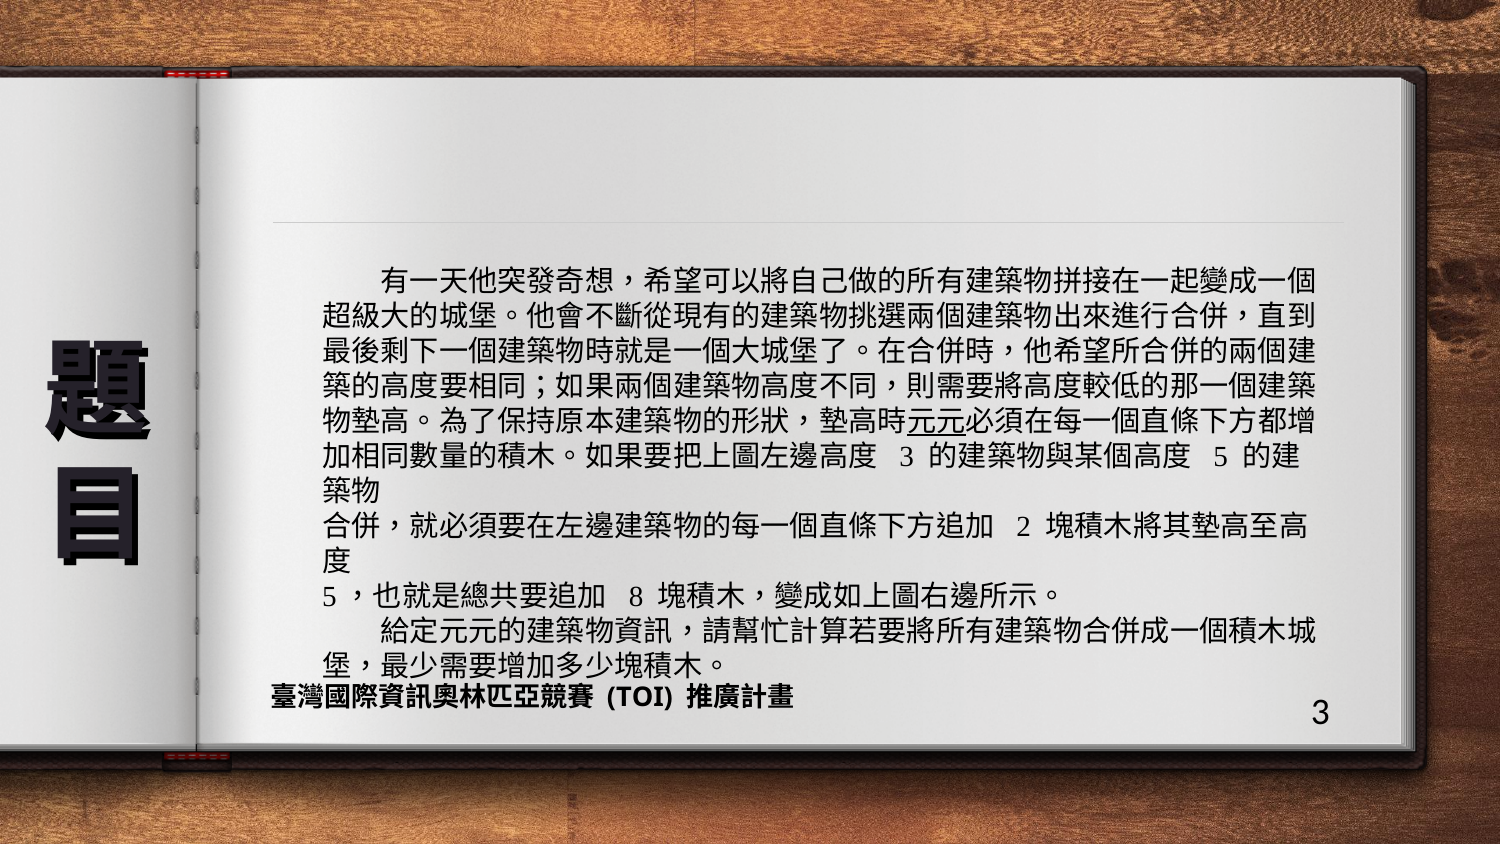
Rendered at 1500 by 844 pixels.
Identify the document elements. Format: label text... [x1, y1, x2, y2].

title 題 目 [28, 306, 210, 552]
text_box [1295, 672, 1386, 737]
text_box 有一天他突發奇想，希望可以將自己做的所有建築物拼接在一起變成一個 超級大的城堡。他會不斷從現有的建築物挑選兩個建築物出來進行合併，直到 最後剩下一個建築物時就是一個大城堡了。在合併時，他希望所合併的兩個建 築的高度要相同；如果兩個建築物高度不同，則需要將高度較低的那一個建築 物墊高。為了保持原本建築物的形狀，墊高時元元必須在每一個直條下方都增 加相同數量的積木。如果要把上圖左邊高度 3 的建築物與某個高度 5 的建築物 合併，就必須要在左邊建築物的每一個直條下方追加 2 塊積木將其墊高至高度 5，也就是總共要追加 8 塊積木，變成如上圖右邊所示。 給定元元的建築物資訊，請幫忙計算若要將所有建築物合併成一個積木城 堡，最少需要增加多少塊積木。 [307, 255, 1334, 690]
